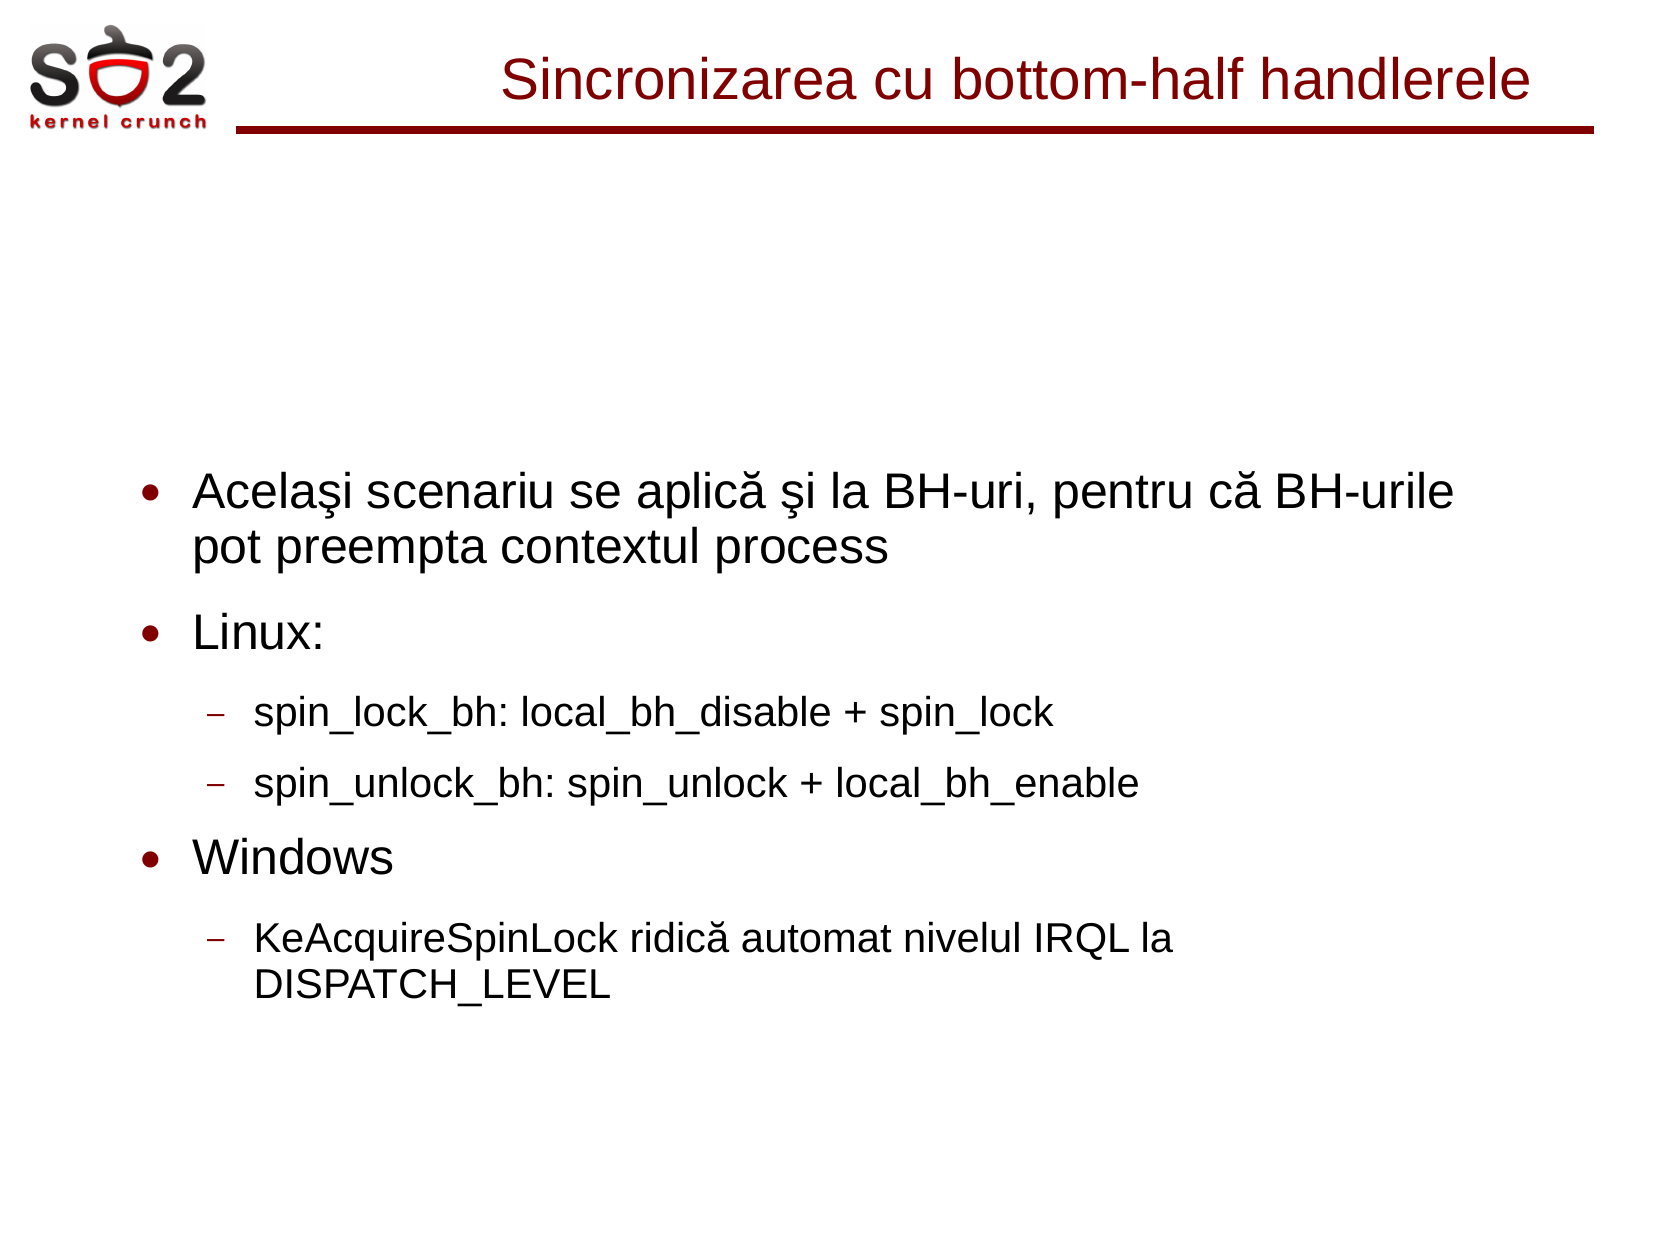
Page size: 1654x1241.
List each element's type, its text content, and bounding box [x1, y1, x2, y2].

title Sincronizarea cu bottom-half handlerele [121, 11, 1534, 148]
list Acelaşi scenariu se aplică şi la BH-uri, pentru că BH-urile pot preempta contextul process Linux: spin_lock_bh: local_bh_disable + spin_lock spin_unlock_bh: spin_unlock + local_bh_enable Windows KeAcquireSpinLock ridică automat nivelul IRQL la DISPATCH_LEVEL [121, 344, 1534, 1126]
picture [29, 23, 121, 130]
